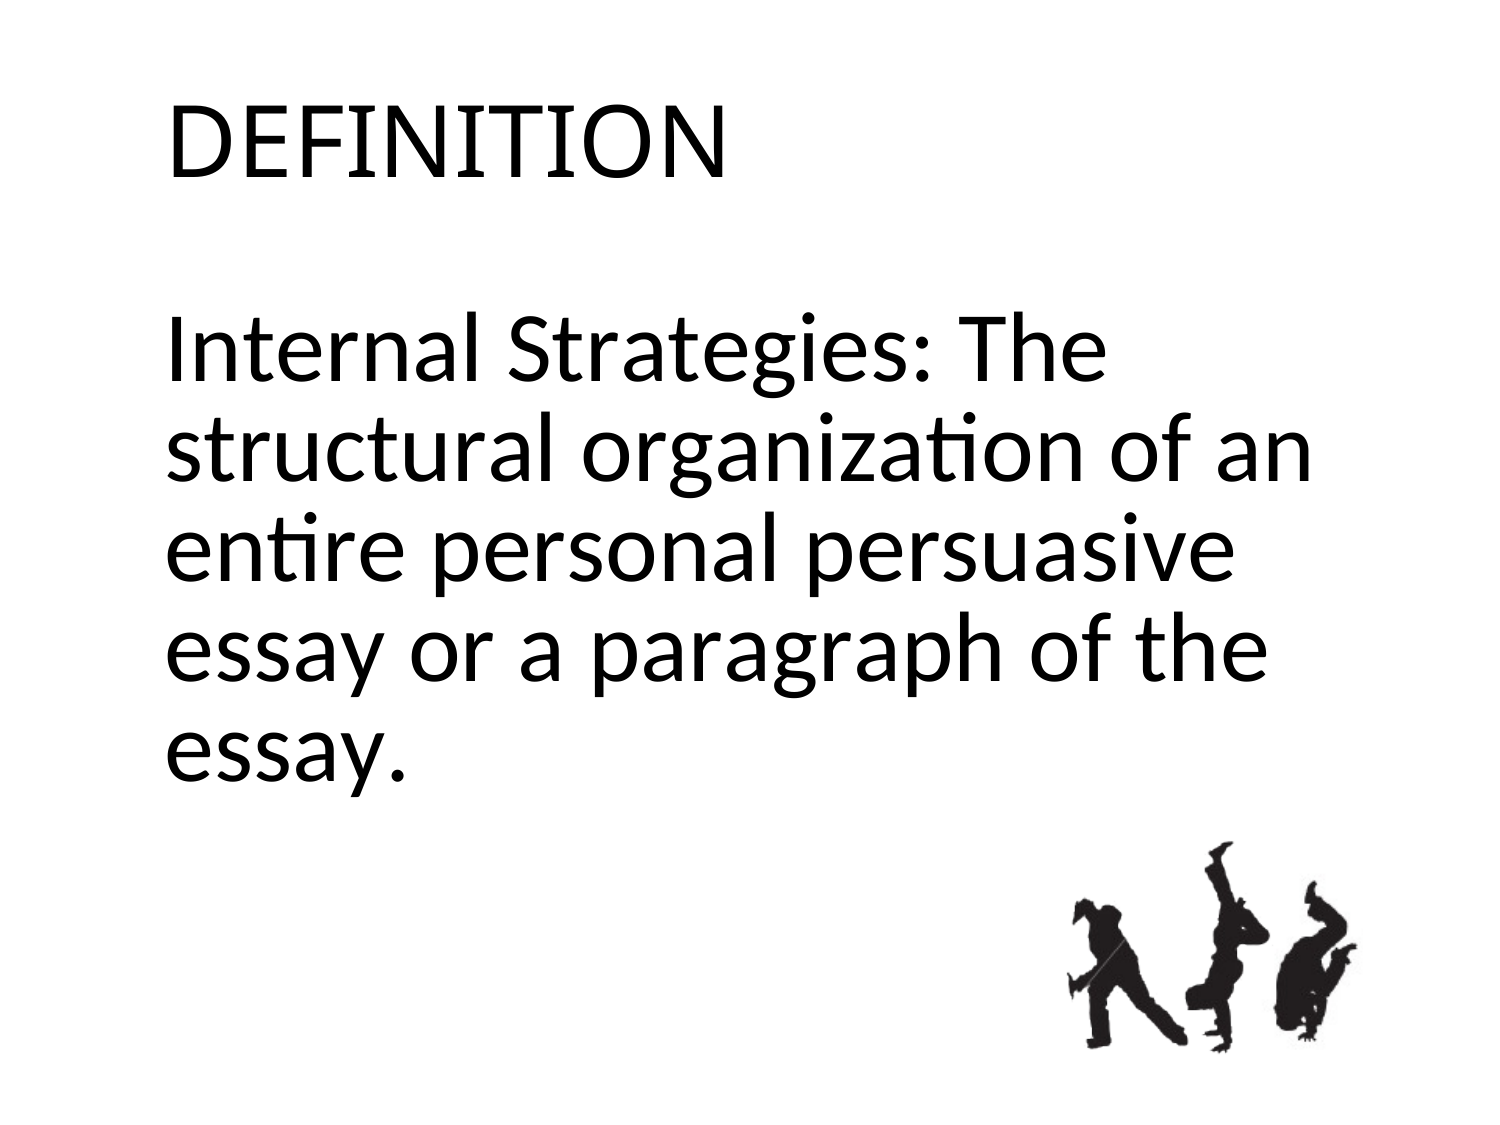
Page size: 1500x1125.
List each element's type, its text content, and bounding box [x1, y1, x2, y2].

picture [1062, 825, 1363, 1075]
text_box DEFINITION Internal Strategies: The structural organization of an entire personal persuasive essay or a paragraph of the essay. [150, 62, 1363, 914]
